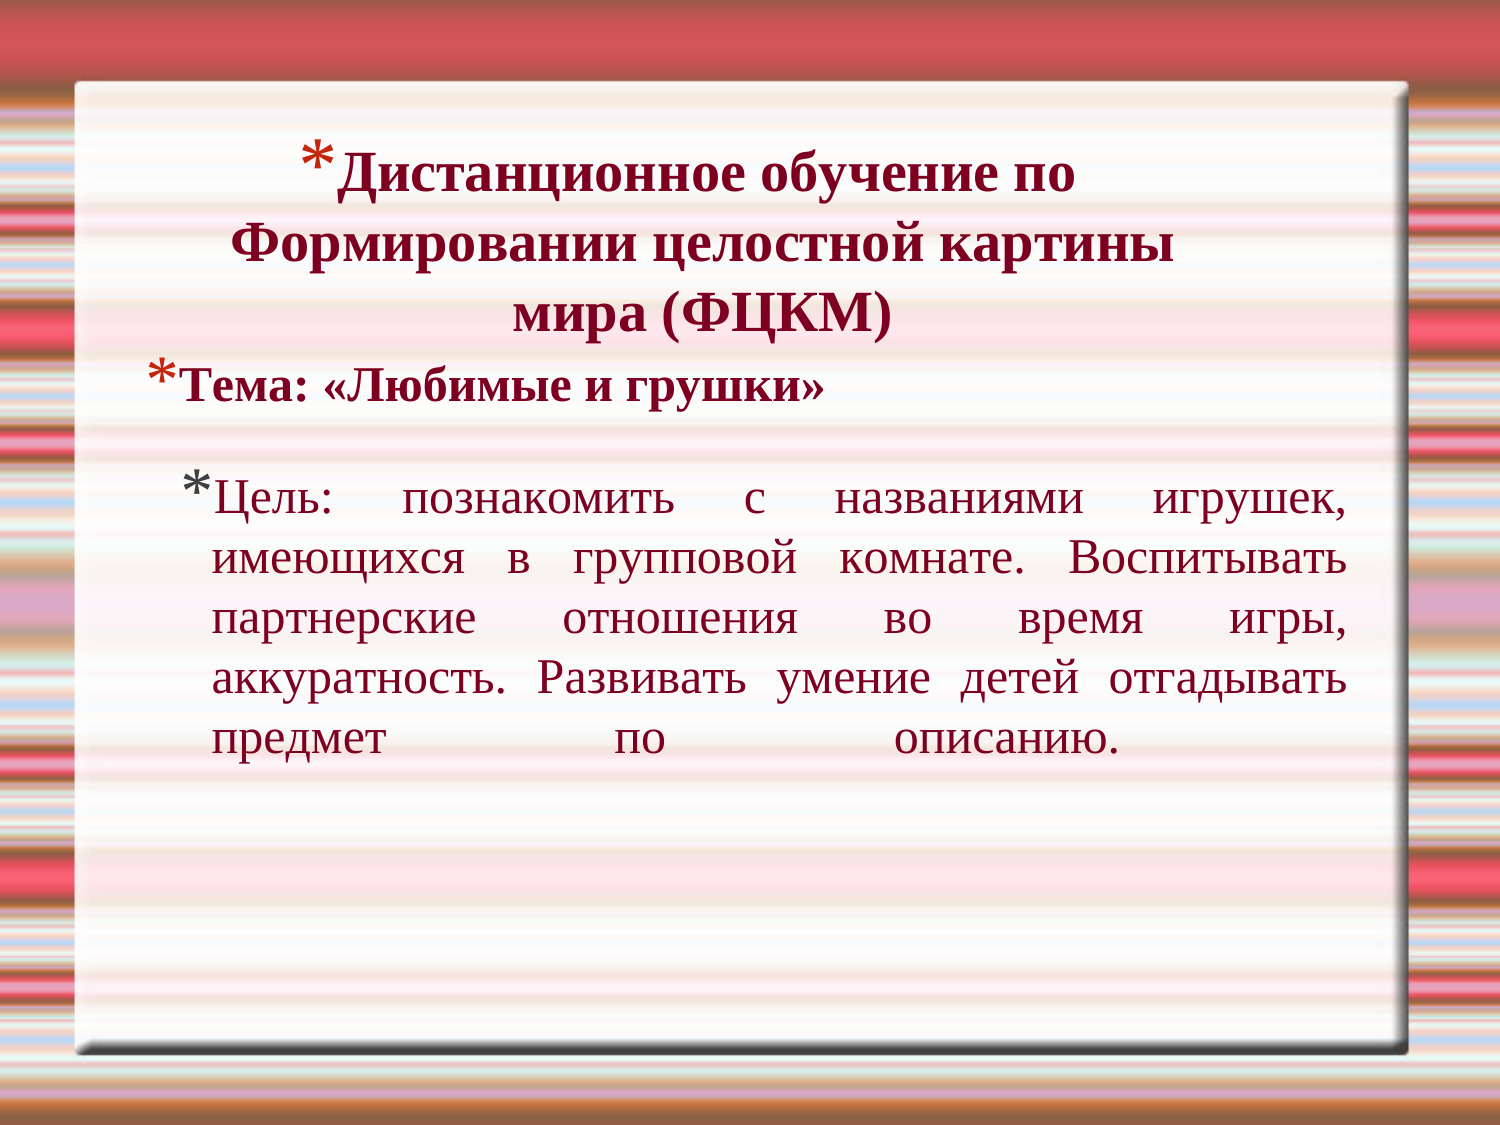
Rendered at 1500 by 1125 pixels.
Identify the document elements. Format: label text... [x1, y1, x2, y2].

title Цель: познакомить с названиями игрушек, имеющихся в групповой комнате. Воспитывать партнерские отношения во время игры, аккуратность. Развивать умение детей отгадывать предмет по описанию. [159, 456, 1363, 1000]
list Дистанционное обучение по Формировании целостной картины мира (ФЦКМ) Тема: «Любимые и грушки» [123, 125, 1245, 468]
picture [0, 0, 1500, 1125]
